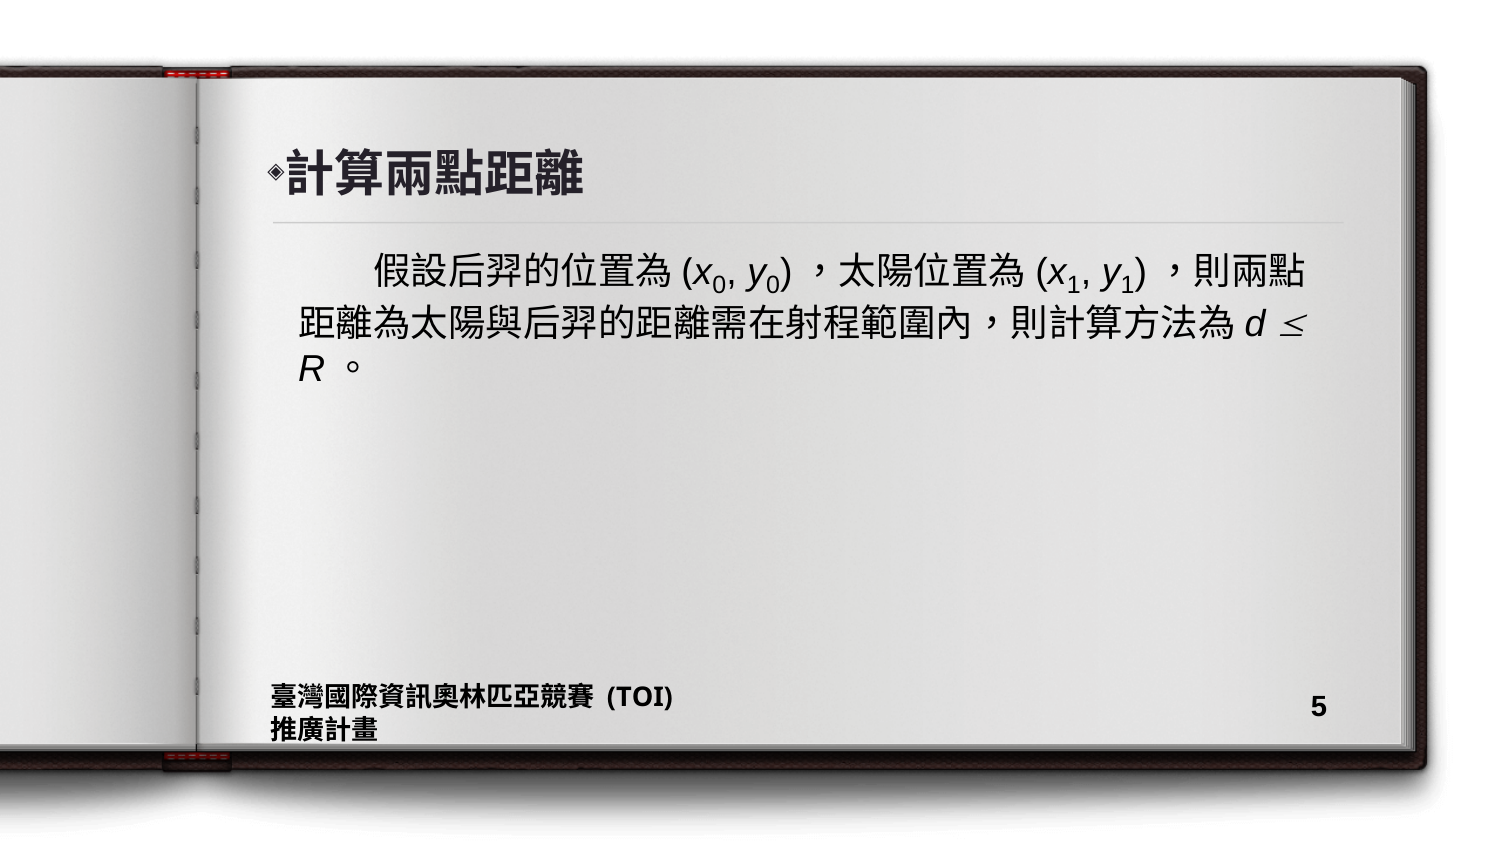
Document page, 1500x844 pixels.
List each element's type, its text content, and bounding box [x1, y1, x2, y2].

text_box 假設后羿的位置為(x0, y0)，太陽位置為(x1, y1)，則兩點距離為太陽與后羿的距離需在射程範圍內，則計算方法為d  R。 [283, 240, 1323, 525]
text_box 6 [1295, 672, 1386, 737]
text_box 計算兩點距離 [252, 126, 746, 216]
